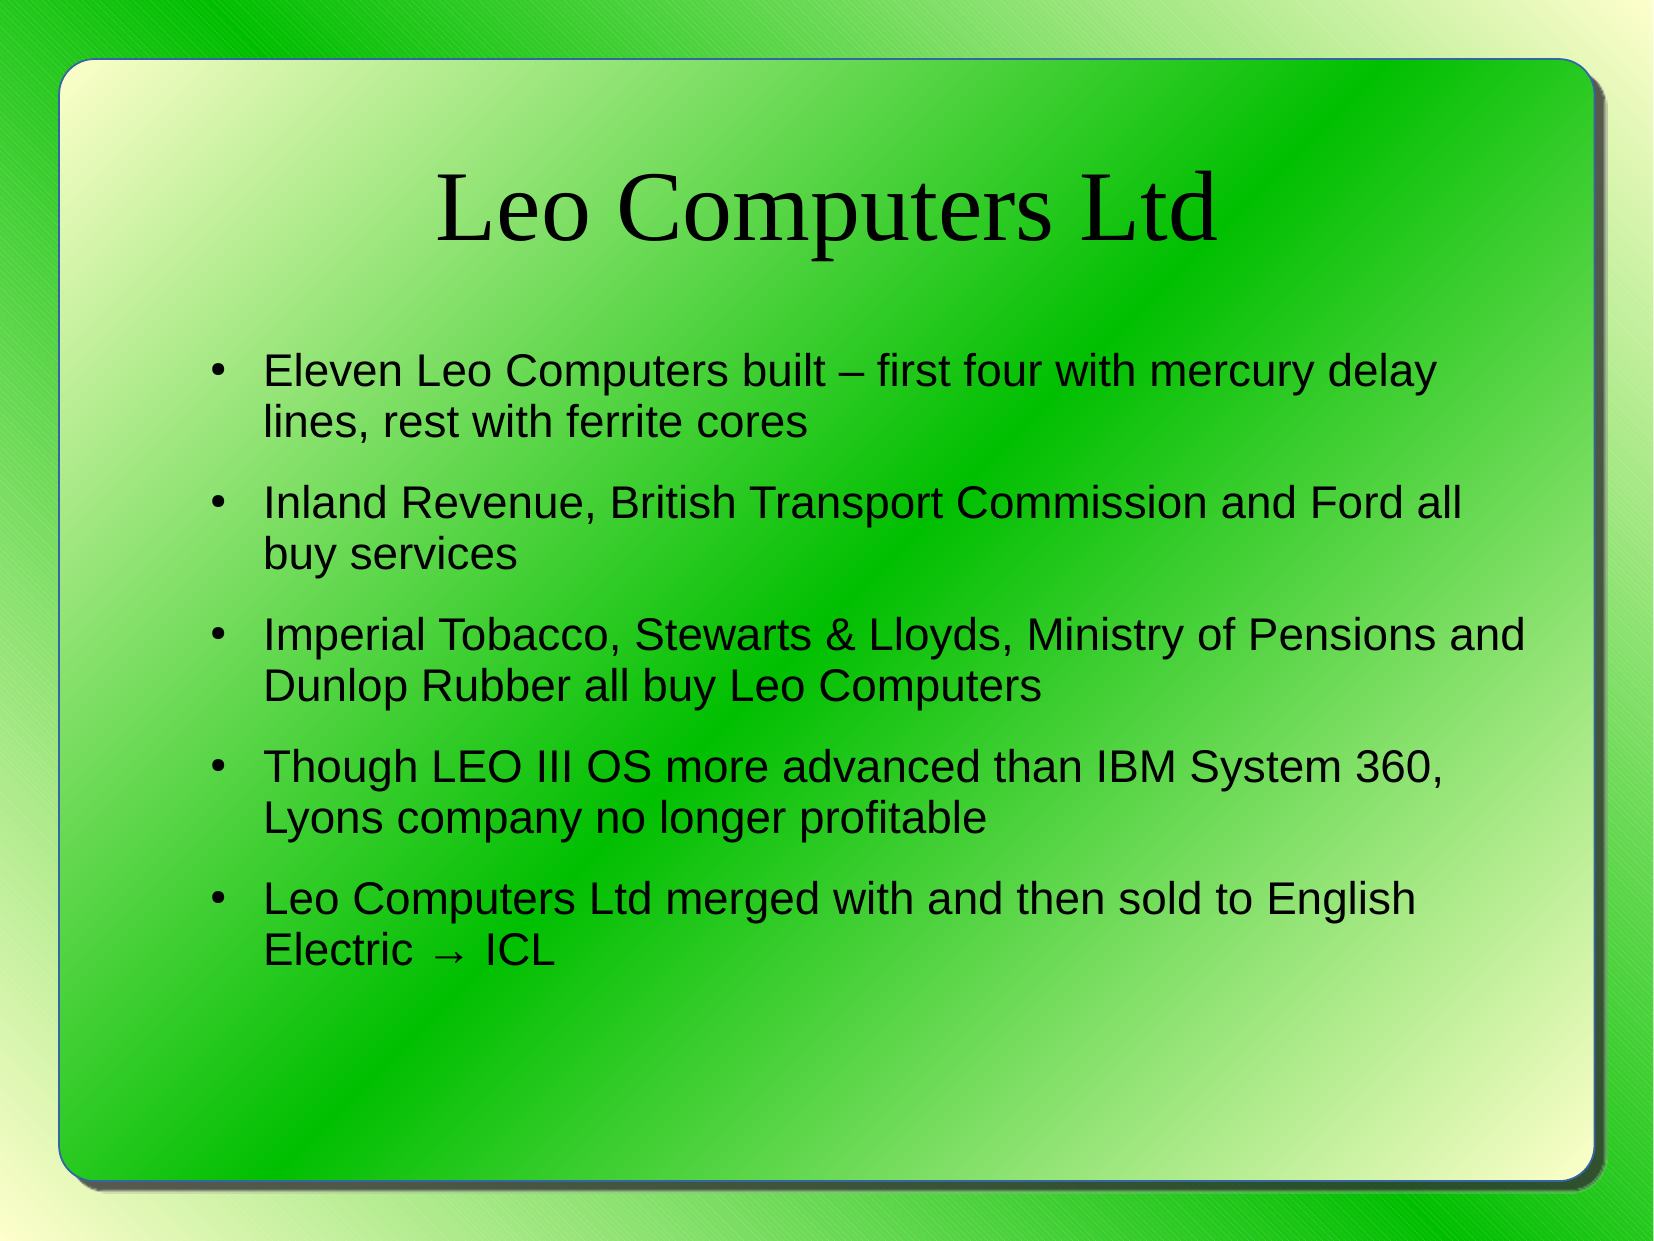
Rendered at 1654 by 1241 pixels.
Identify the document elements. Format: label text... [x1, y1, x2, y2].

list Eleven Leo Computers built – first four with mercury delay lines, rest with ferrite cores Inland Revenue, British Transport Commission and Ford all buy services Imperial Tobacco, Stewarts & Lloyds, Ministry of Pensions and Dunlop Rubber all buy Leo Computers Though LEO III OS more advanced than IBM System 360, Lyons company no longer profitable Leo Computers Ltd merged with and then sold to English Electric → ICL [121, 344, 1534, 1127]
title Leo Computers Ltd [121, 102, 1534, 310]
